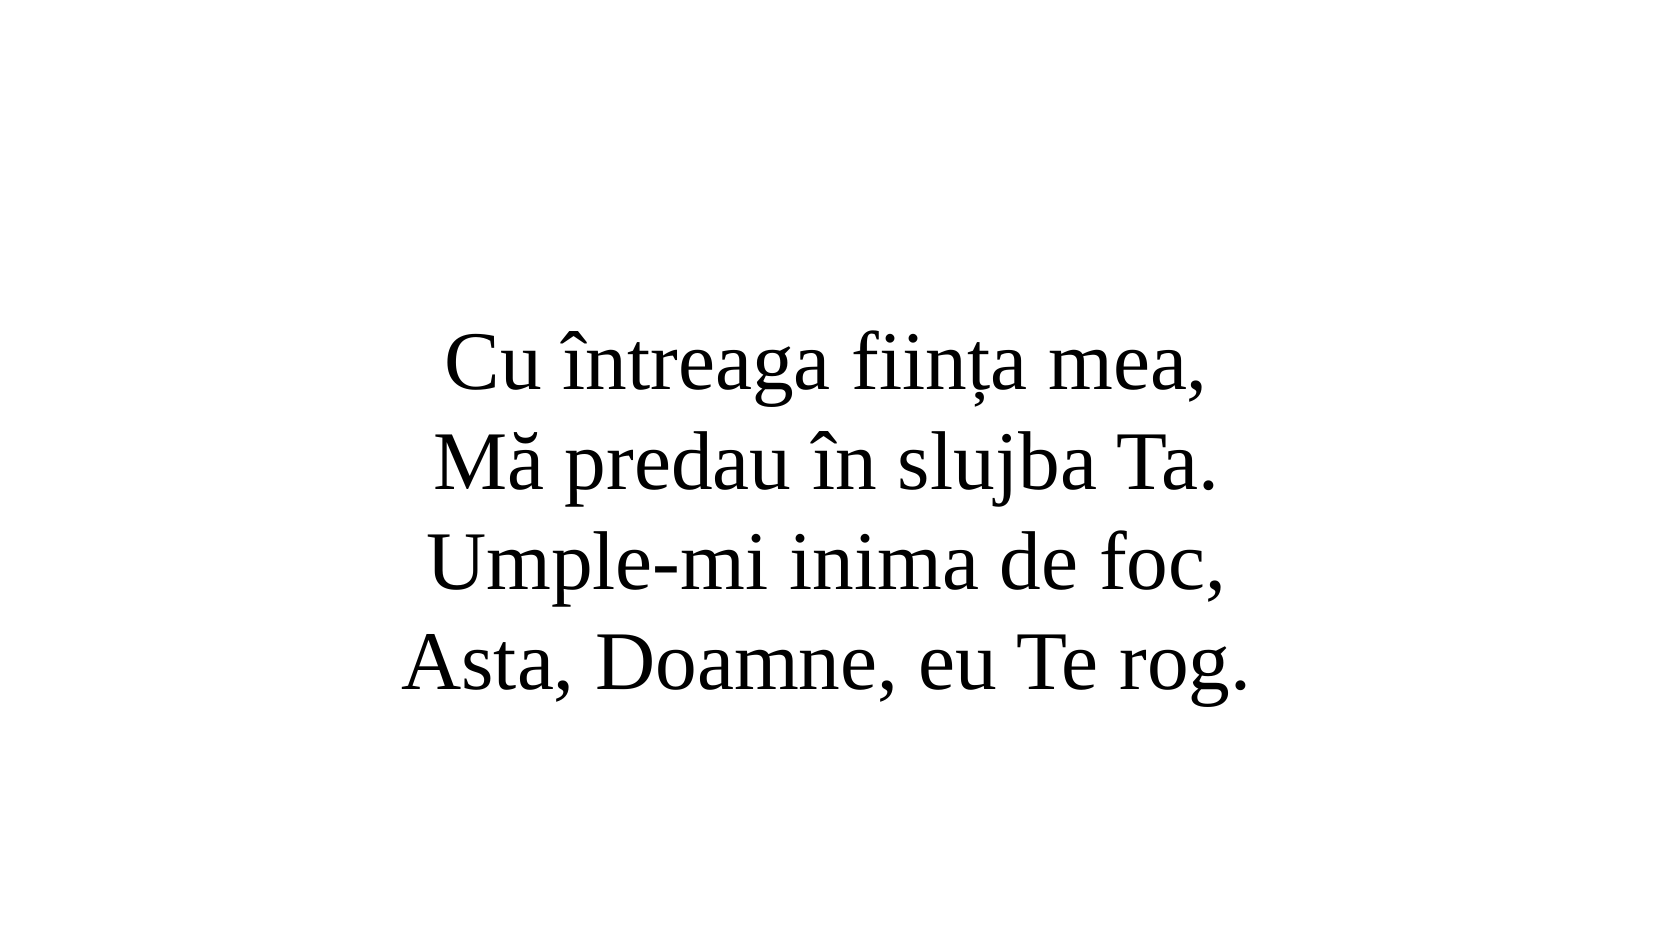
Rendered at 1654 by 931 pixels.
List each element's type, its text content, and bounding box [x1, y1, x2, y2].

subtitle Cu întreaga ființa mea, Mă predau în slujba Ta. Umple-mi inima de foc, Asta, Doamne, eu Te rog. [0, 298, 1654, 671]
